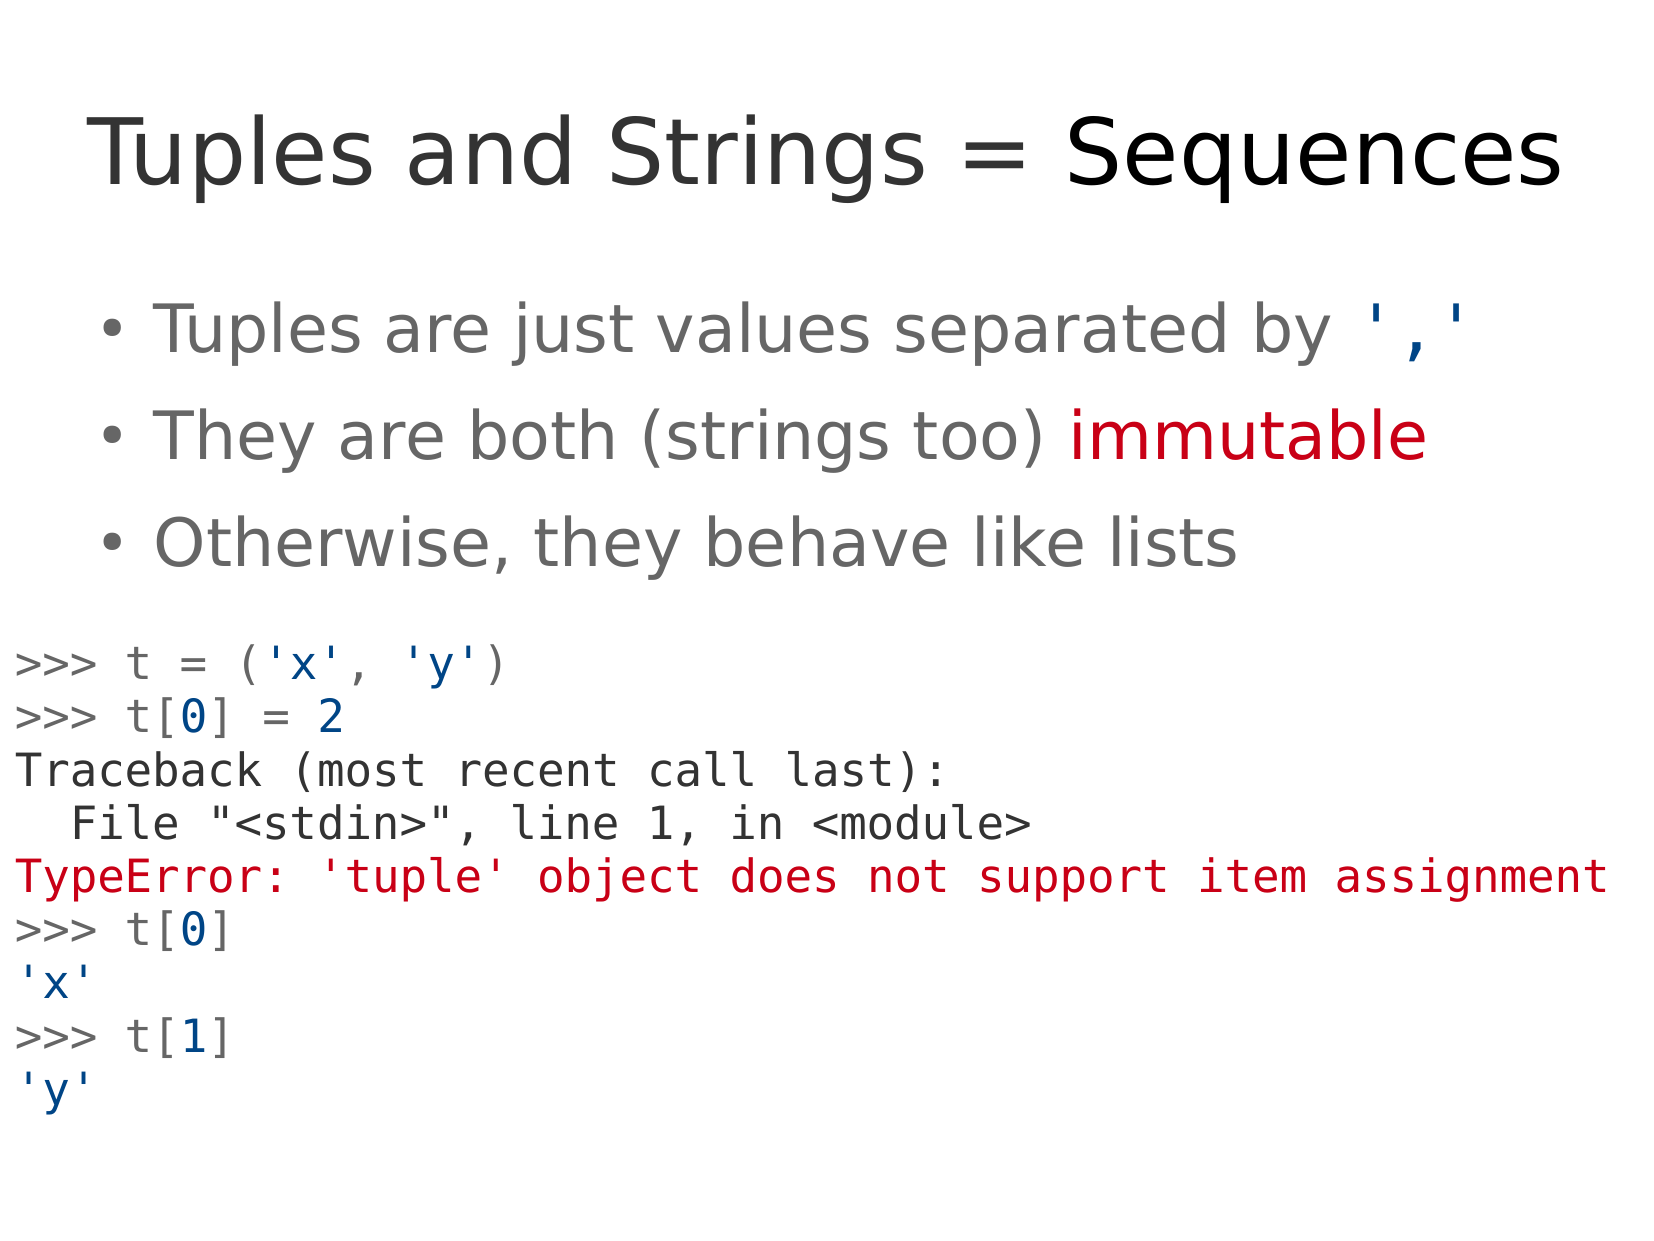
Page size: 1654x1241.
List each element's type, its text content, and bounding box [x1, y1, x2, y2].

text_box >>> t = ('x', 'y') >>> t[0] = 2 Traceback (most recent call last): File "<stdin>", line 1, in <module> TypeError: 'tuple' object does not support item assignment >>> t[0] 'x' >>> t[1] 'y' [0, 629, 1654, 1124]
list Tuples are just values separated by ',' They are both (strings too) immutable Otherwise, they behave like lists [82, 290, 1571, 629]
title Tuples and Strings = Sequences [82, 56, 1571, 250]
